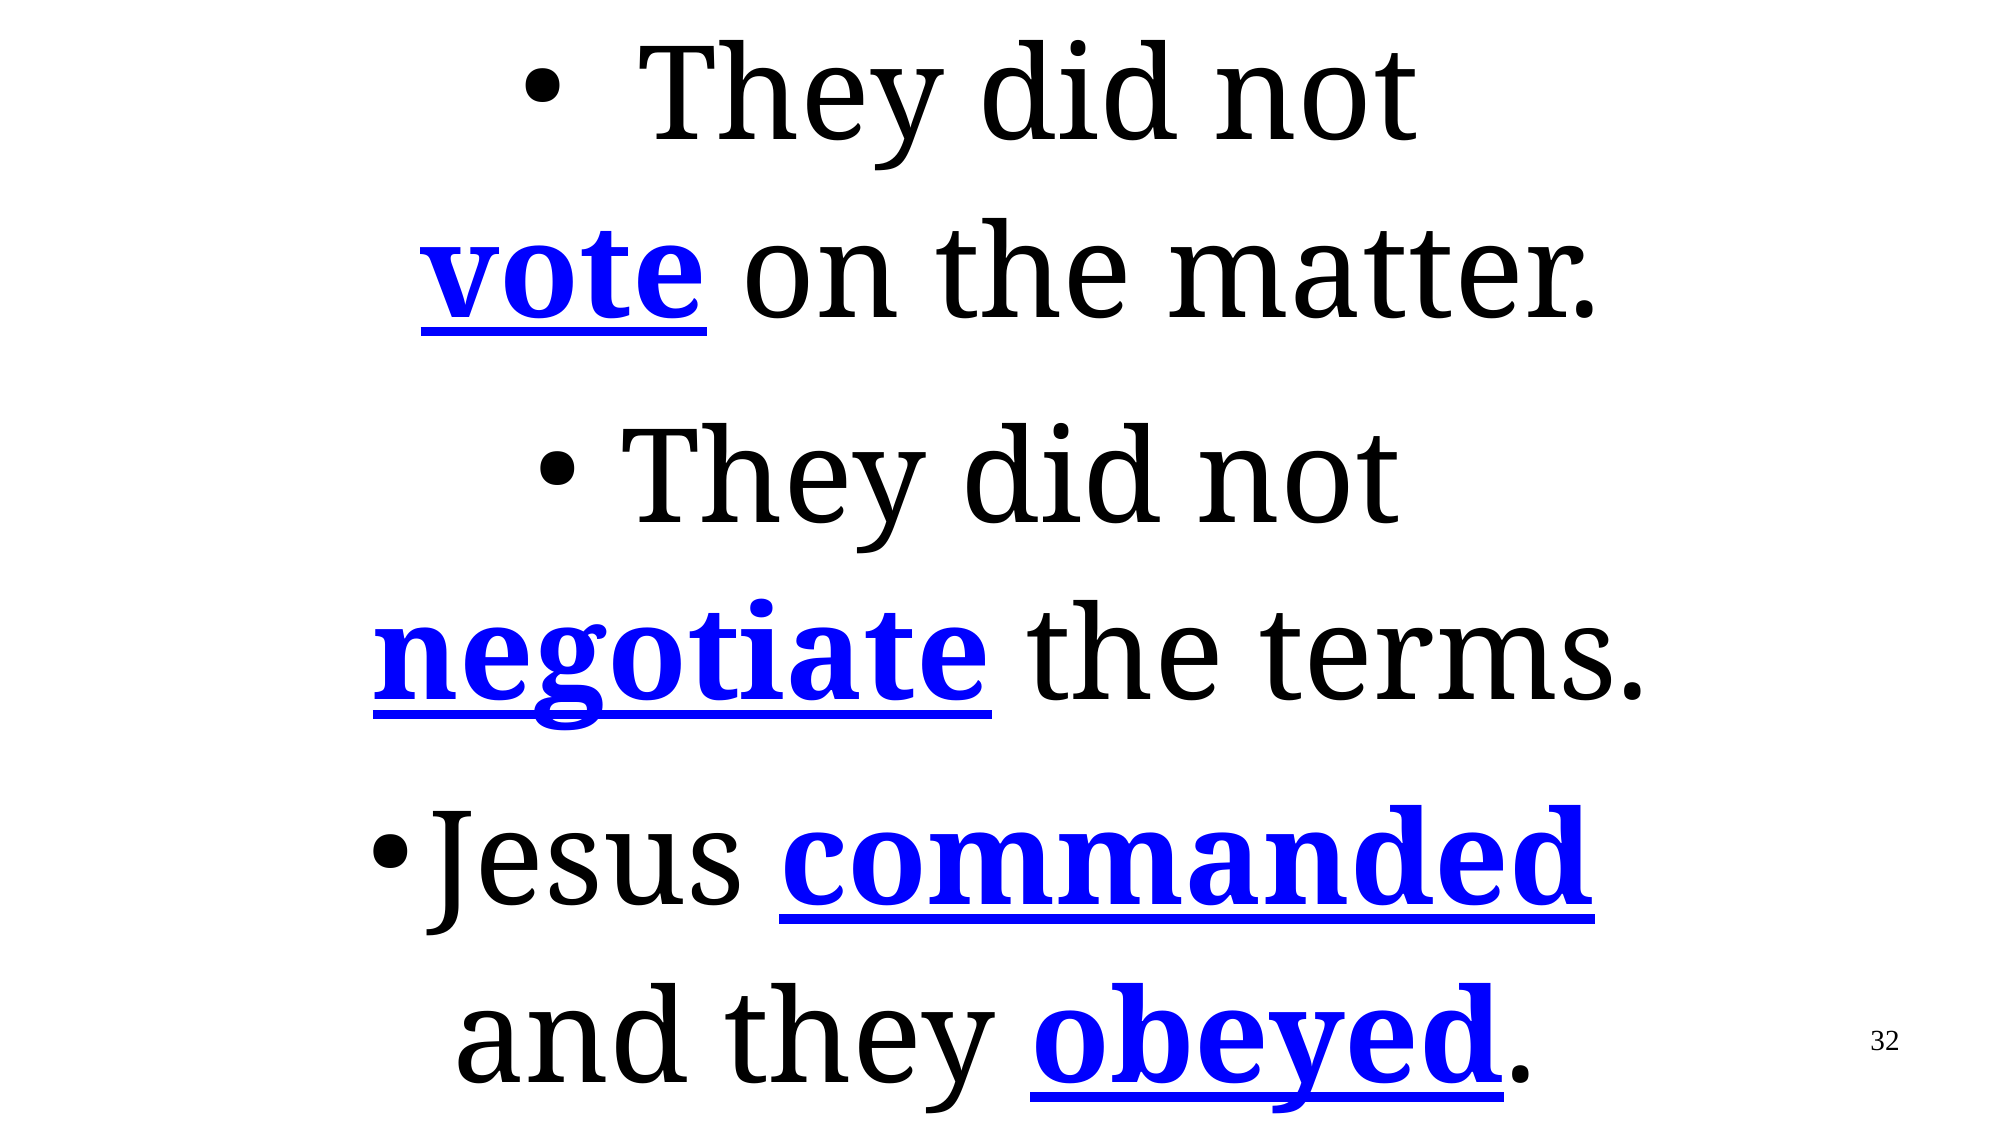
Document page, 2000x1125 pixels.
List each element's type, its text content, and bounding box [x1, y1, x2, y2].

list They did not vote on the matter. They did not negotiate the terms. Jesus commanded and they obeyed. [0, 0, 1996, 1123]
